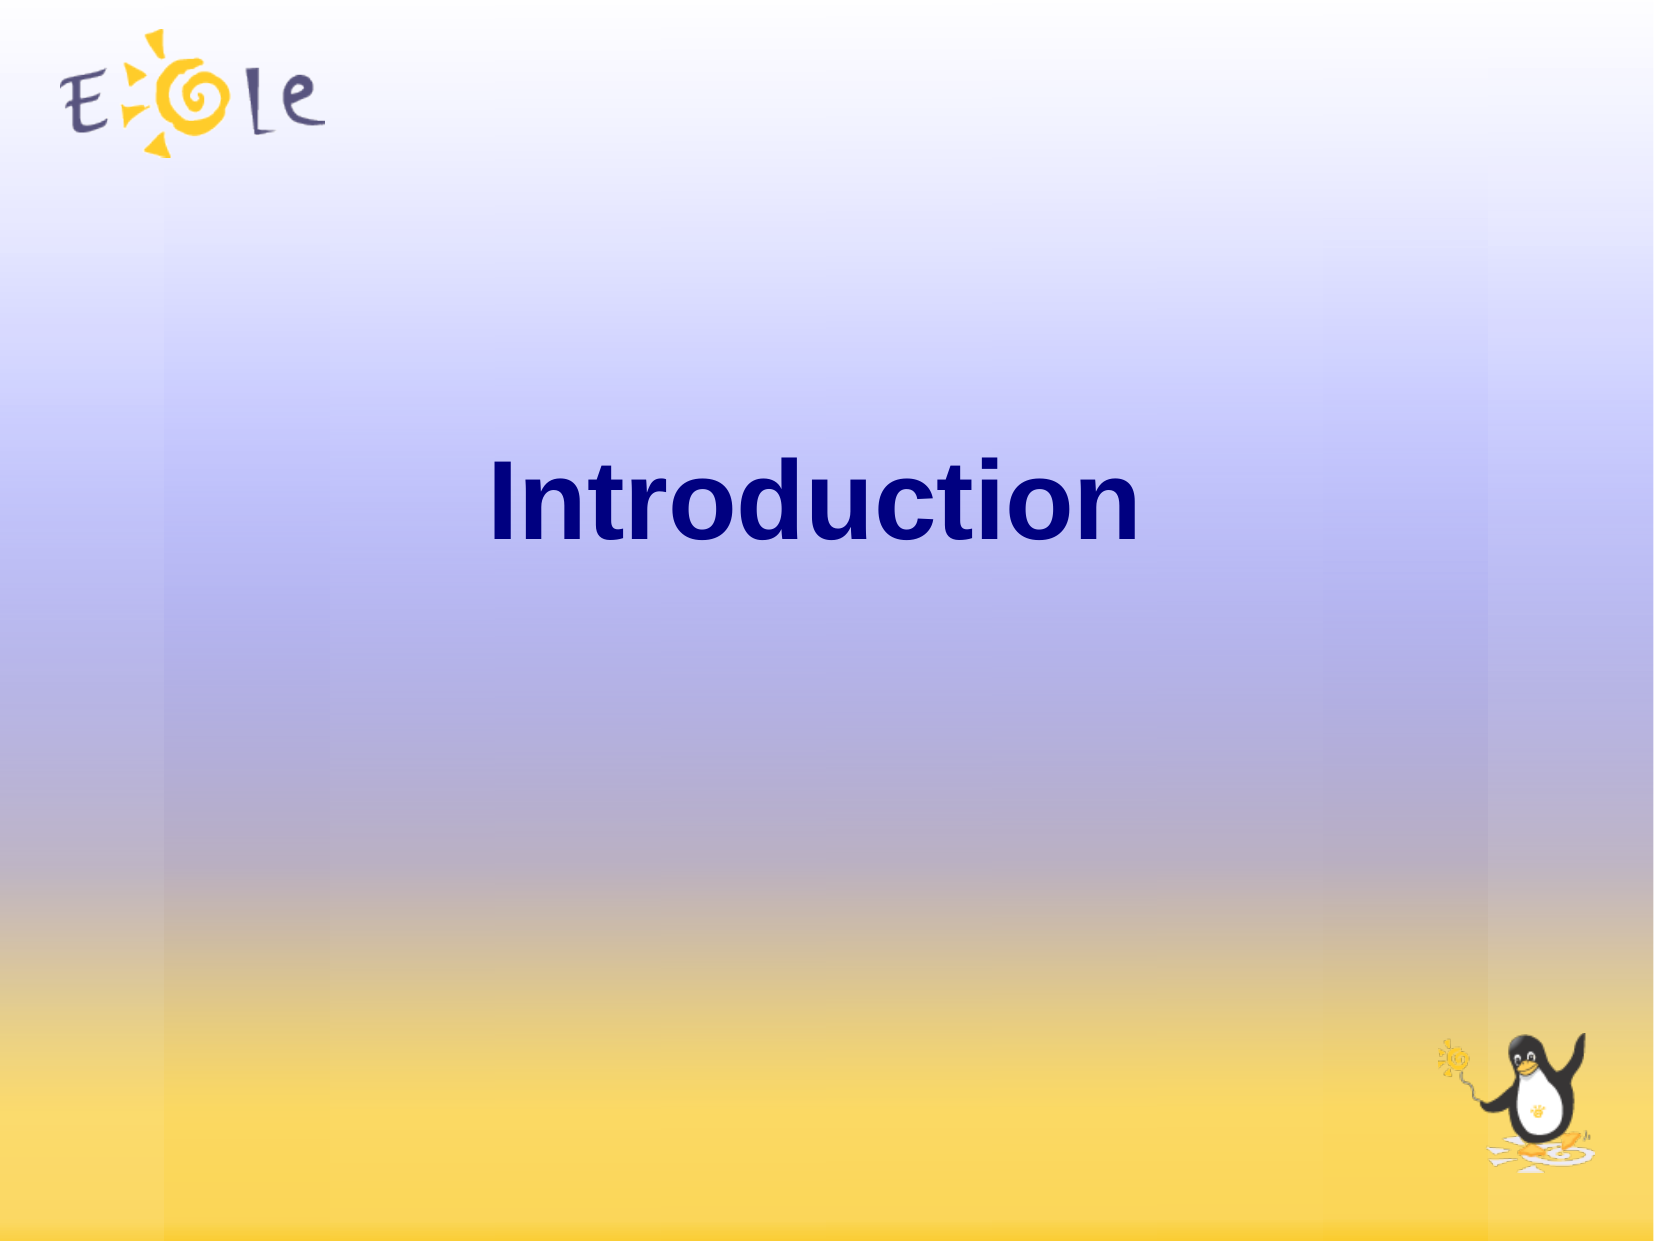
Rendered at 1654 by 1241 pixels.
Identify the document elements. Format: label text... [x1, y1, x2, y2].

text_box Introduction [472, 430, 1159, 591]
picture [0, 0, 1654, 1241]
